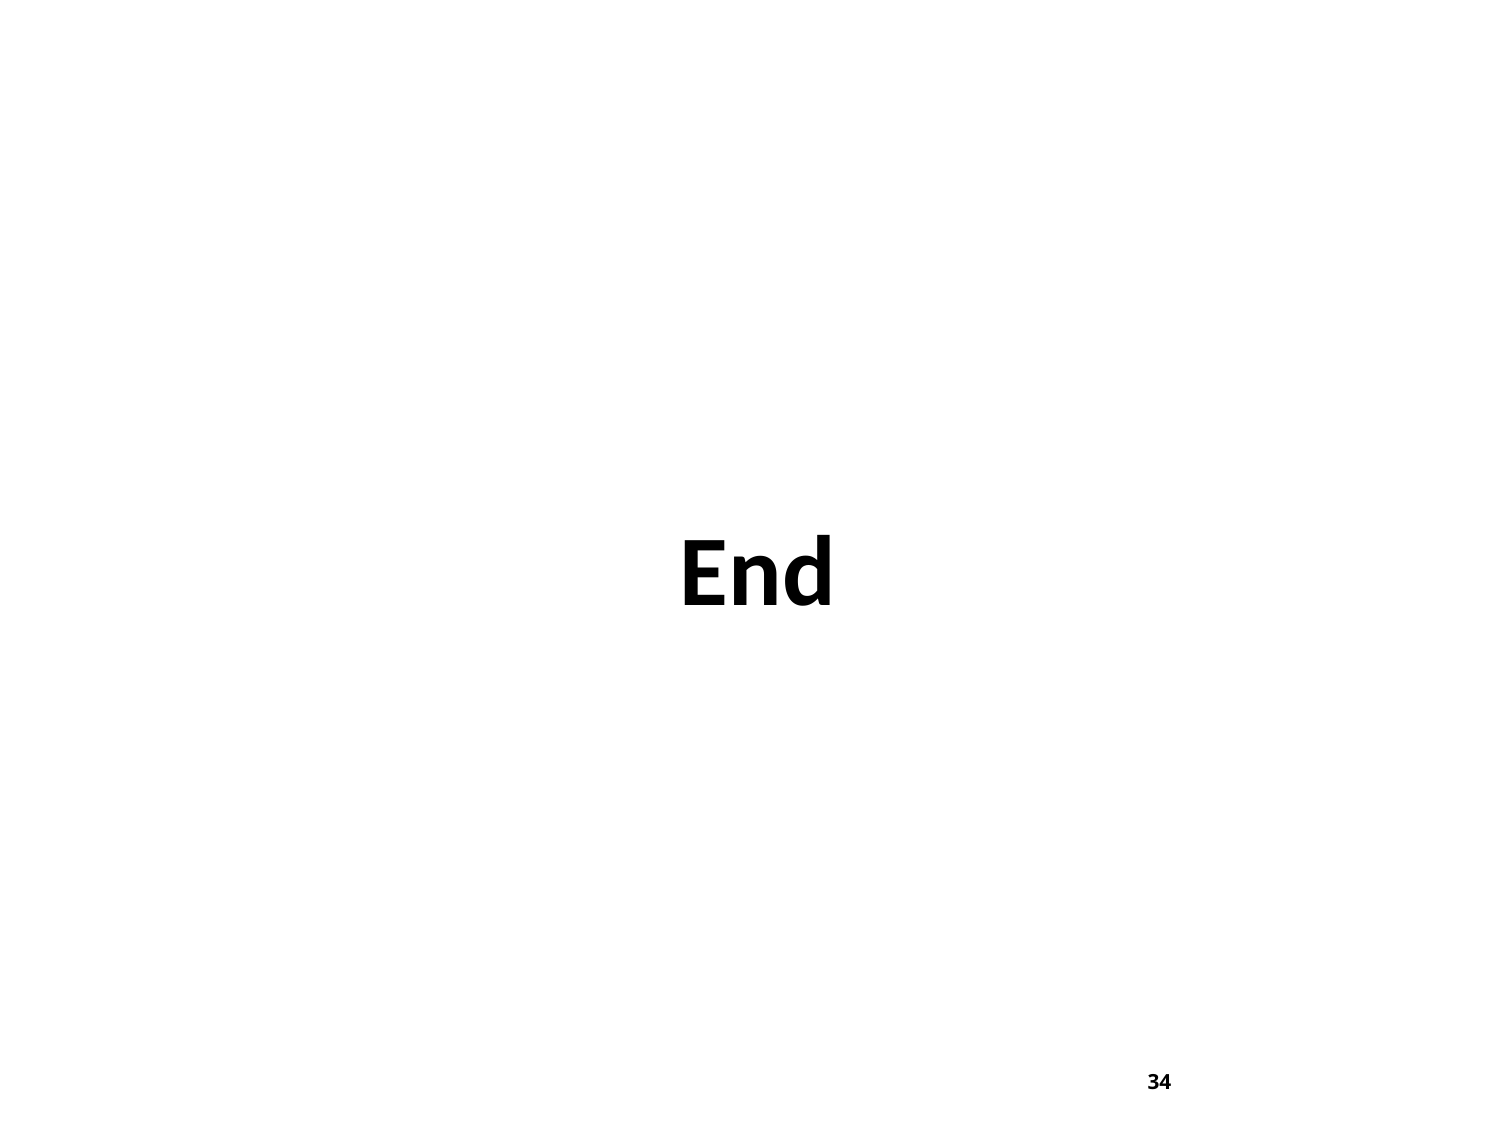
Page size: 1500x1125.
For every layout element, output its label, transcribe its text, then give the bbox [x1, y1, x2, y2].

title End [120, 445, 1396, 687]
text_box 34 [1132, 1052, 1483, 1113]
